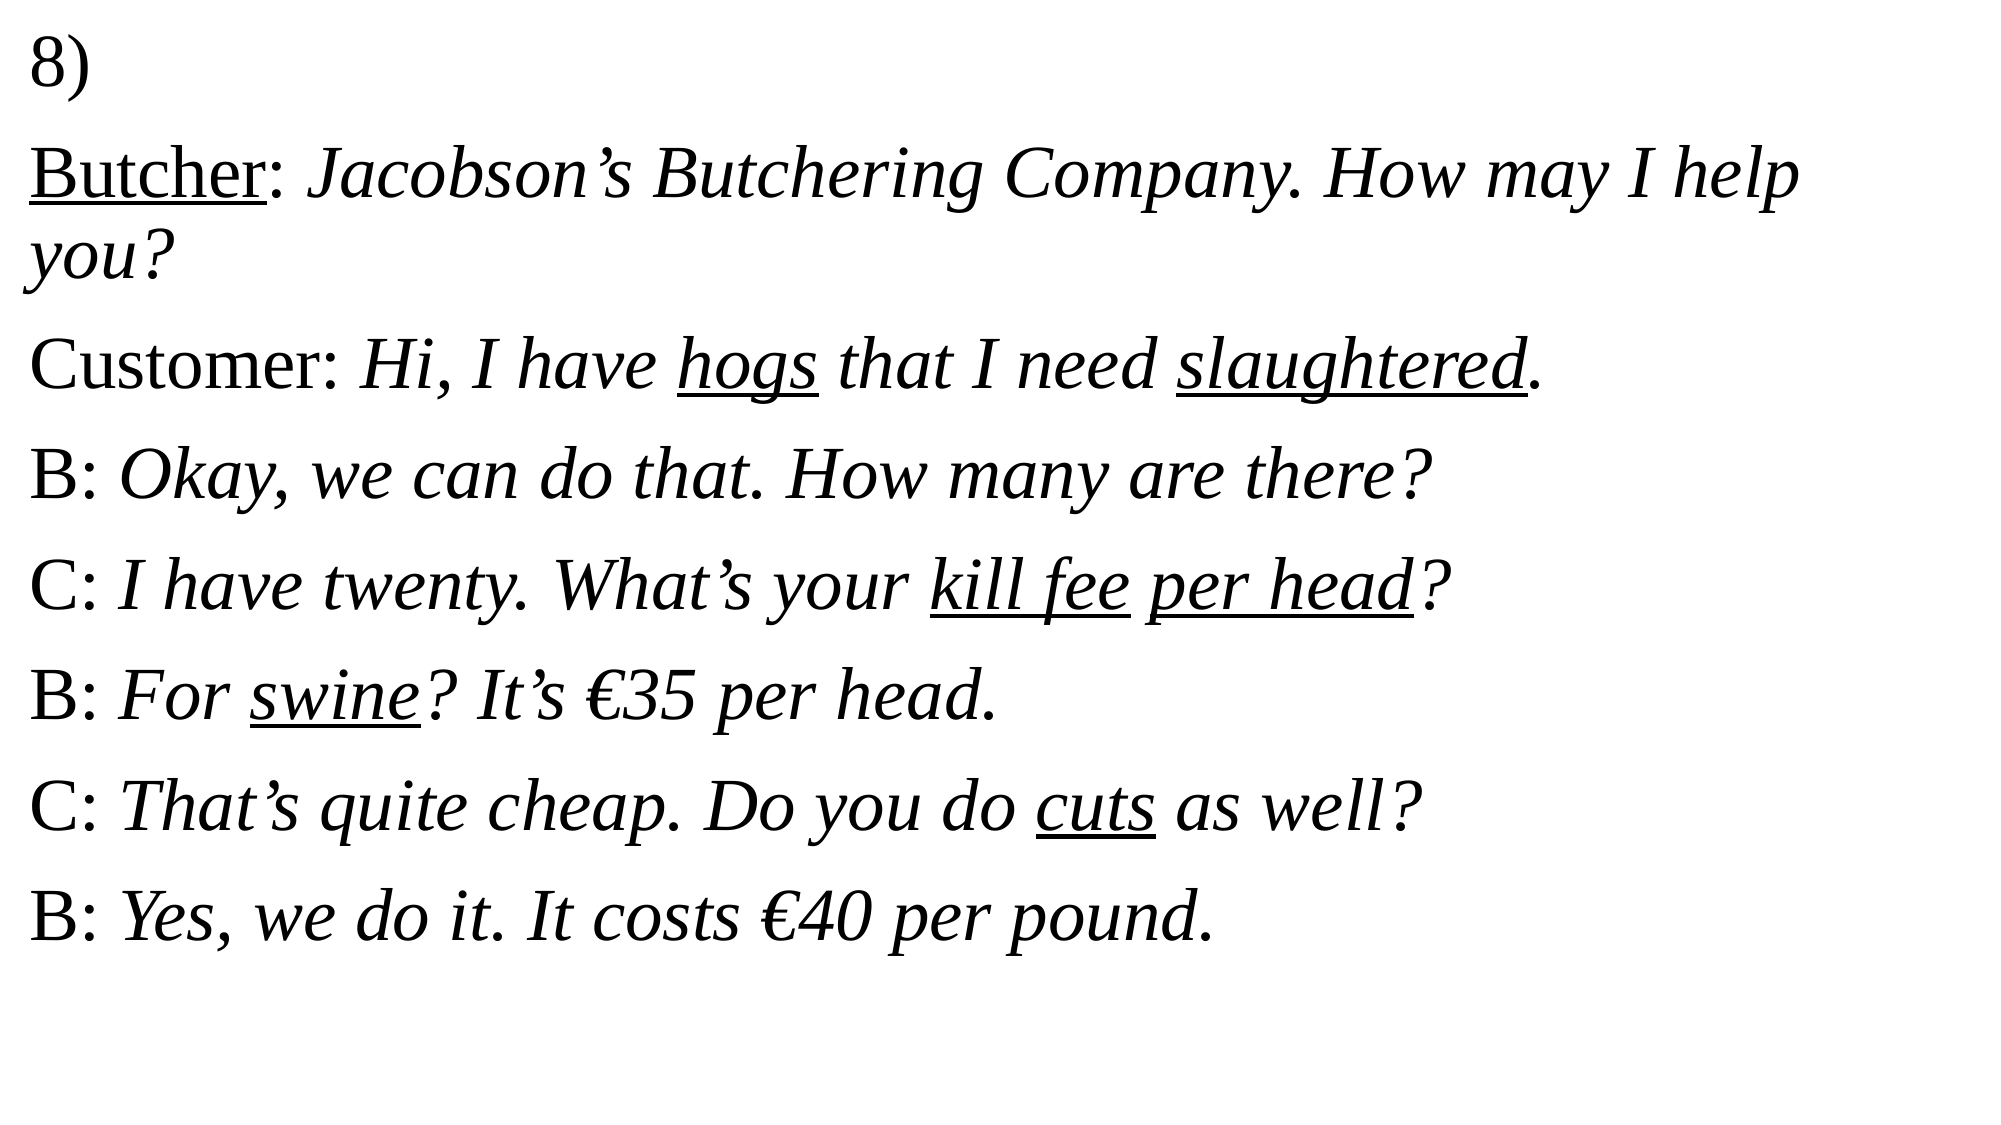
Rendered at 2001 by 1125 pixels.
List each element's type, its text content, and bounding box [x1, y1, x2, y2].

list 8) Butcher: Jacobson’s Butchering Company. How may I help you? Customer: Hi, I have hogs that I need slaughtered. B: Okay, we can do that. How many are there? C: I have twenty. What’s your kill fee per head? B: For swine? It’s €35 per head. C: That’s quite cheap. Do you do cuts as well? B: Yes, we do it. It costs €40 per pound. [14, 14, 1978, 1100]
